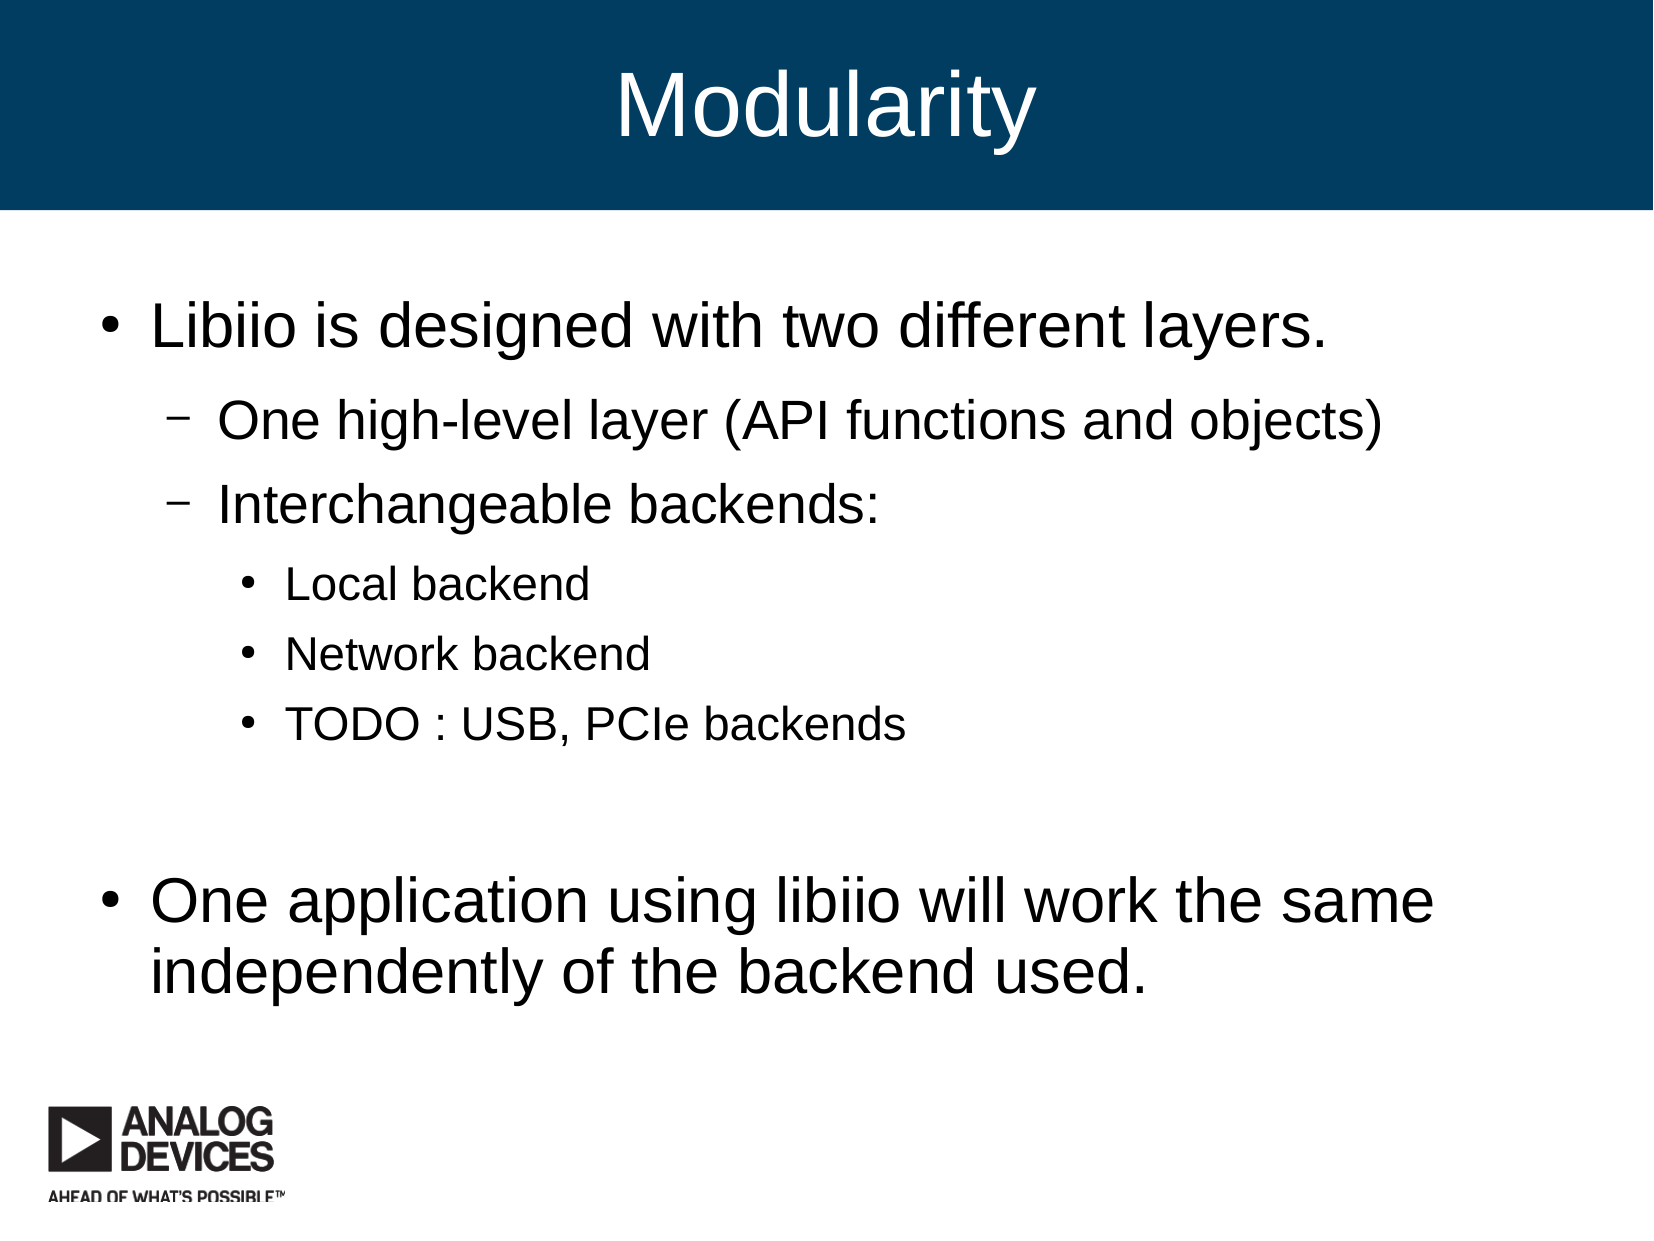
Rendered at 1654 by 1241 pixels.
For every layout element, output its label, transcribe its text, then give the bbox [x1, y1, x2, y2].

list Libiio is designed with two different layers. One high-level layer (API functions and objects) Interchangeable backends: Local backend Network backend TODO : USB, PCIe backends One application using libiio will work the same independently of the backend used. [82, 290, 1538, 1010]
title Modularity [0, 0, 1653, 211]
